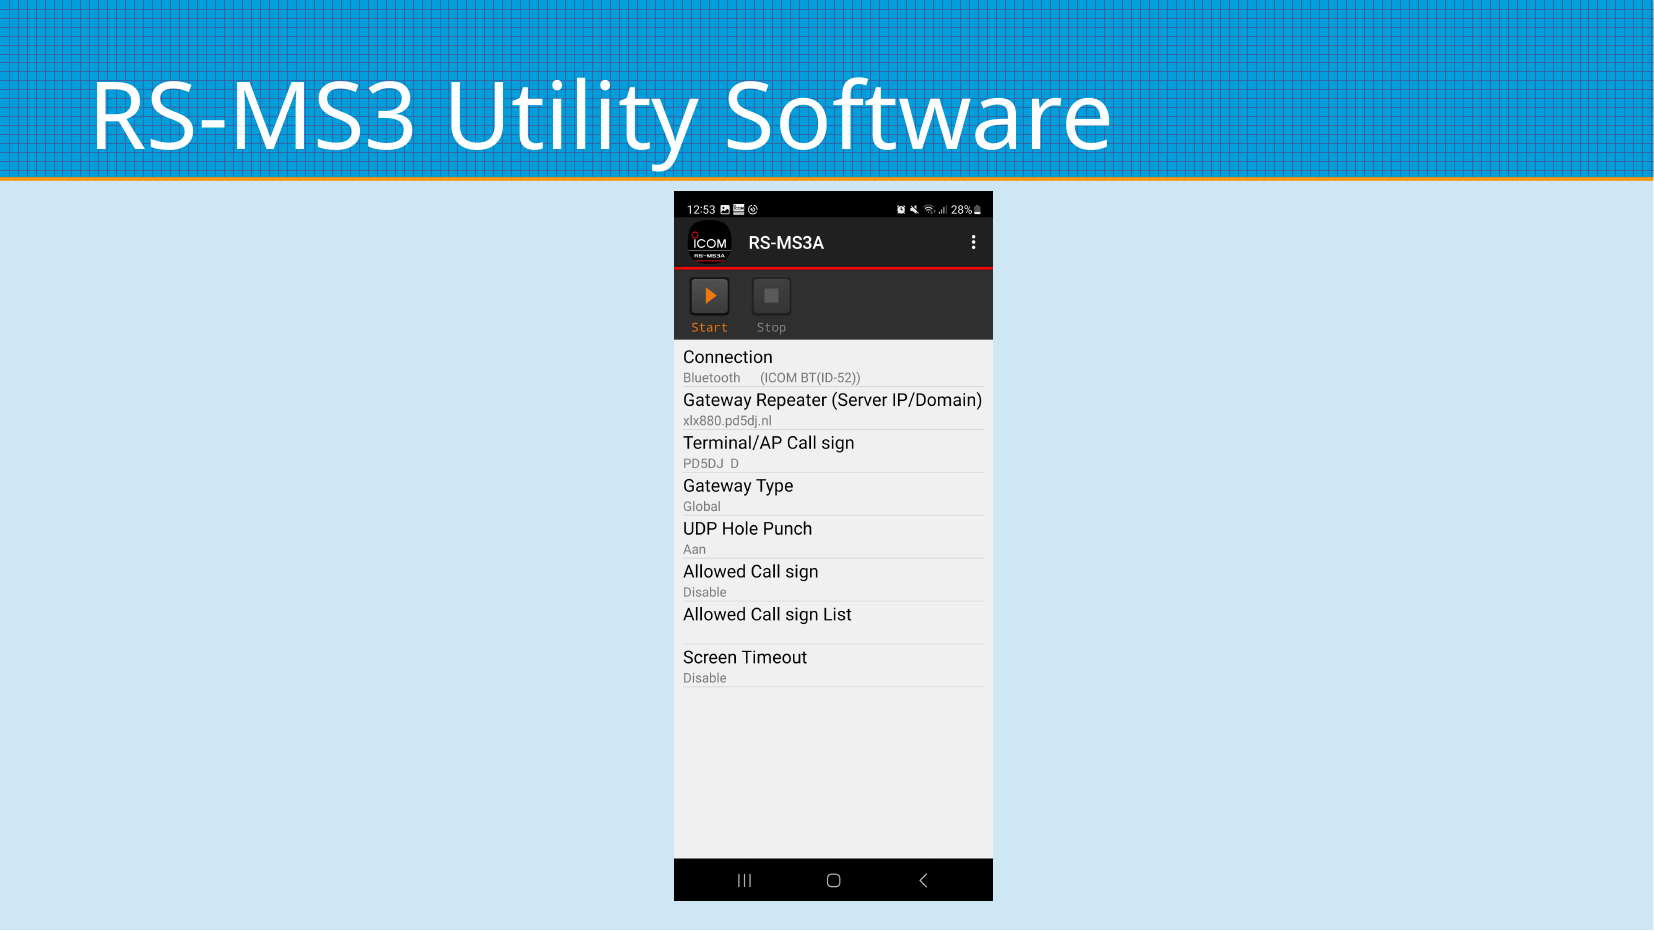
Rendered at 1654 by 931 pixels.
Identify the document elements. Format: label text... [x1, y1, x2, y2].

picture [674, 191, 993, 901]
title RS-MS3 Utility Software [88, 14, 1565, 178]
